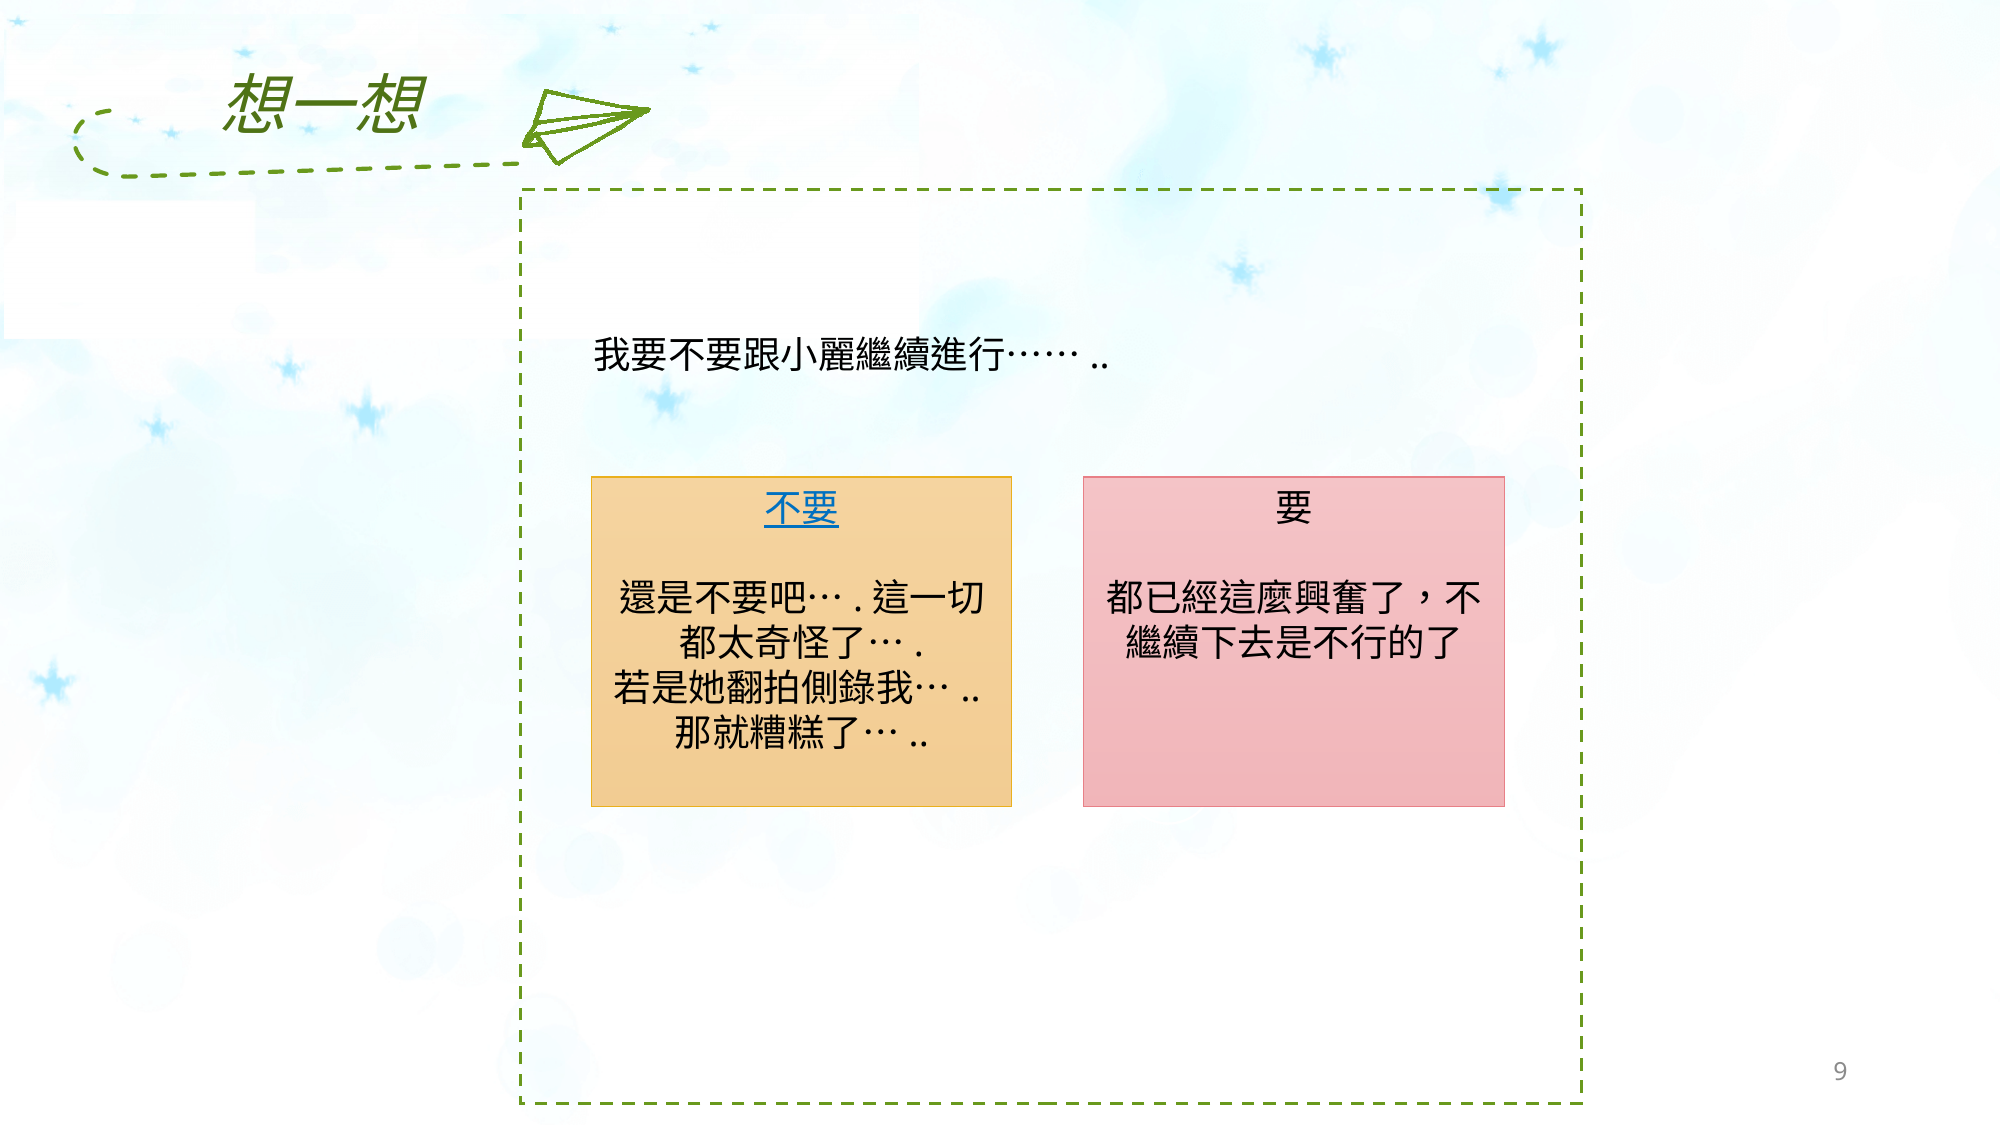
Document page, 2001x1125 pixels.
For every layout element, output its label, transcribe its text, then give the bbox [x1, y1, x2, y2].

slide_number <編號> [1412, 1042, 1863, 1103]
text_box 想一想 [204, 55, 435, 151]
text_box [522, 89, 651, 166]
text_box 要 都已經這麼興奮了，不繼續下去是不行的了 [1083, 476, 1505, 807]
text_box 不要 還是不要吧….這一切都太奇怪了…. 若是她翻拍側錄我…..那就糟糕了….. [591, 476, 1012, 807]
picture [4, 14, 919, 339]
text_box 我要不要跟小麗繼續進行…….. [578, 323, 1579, 384]
